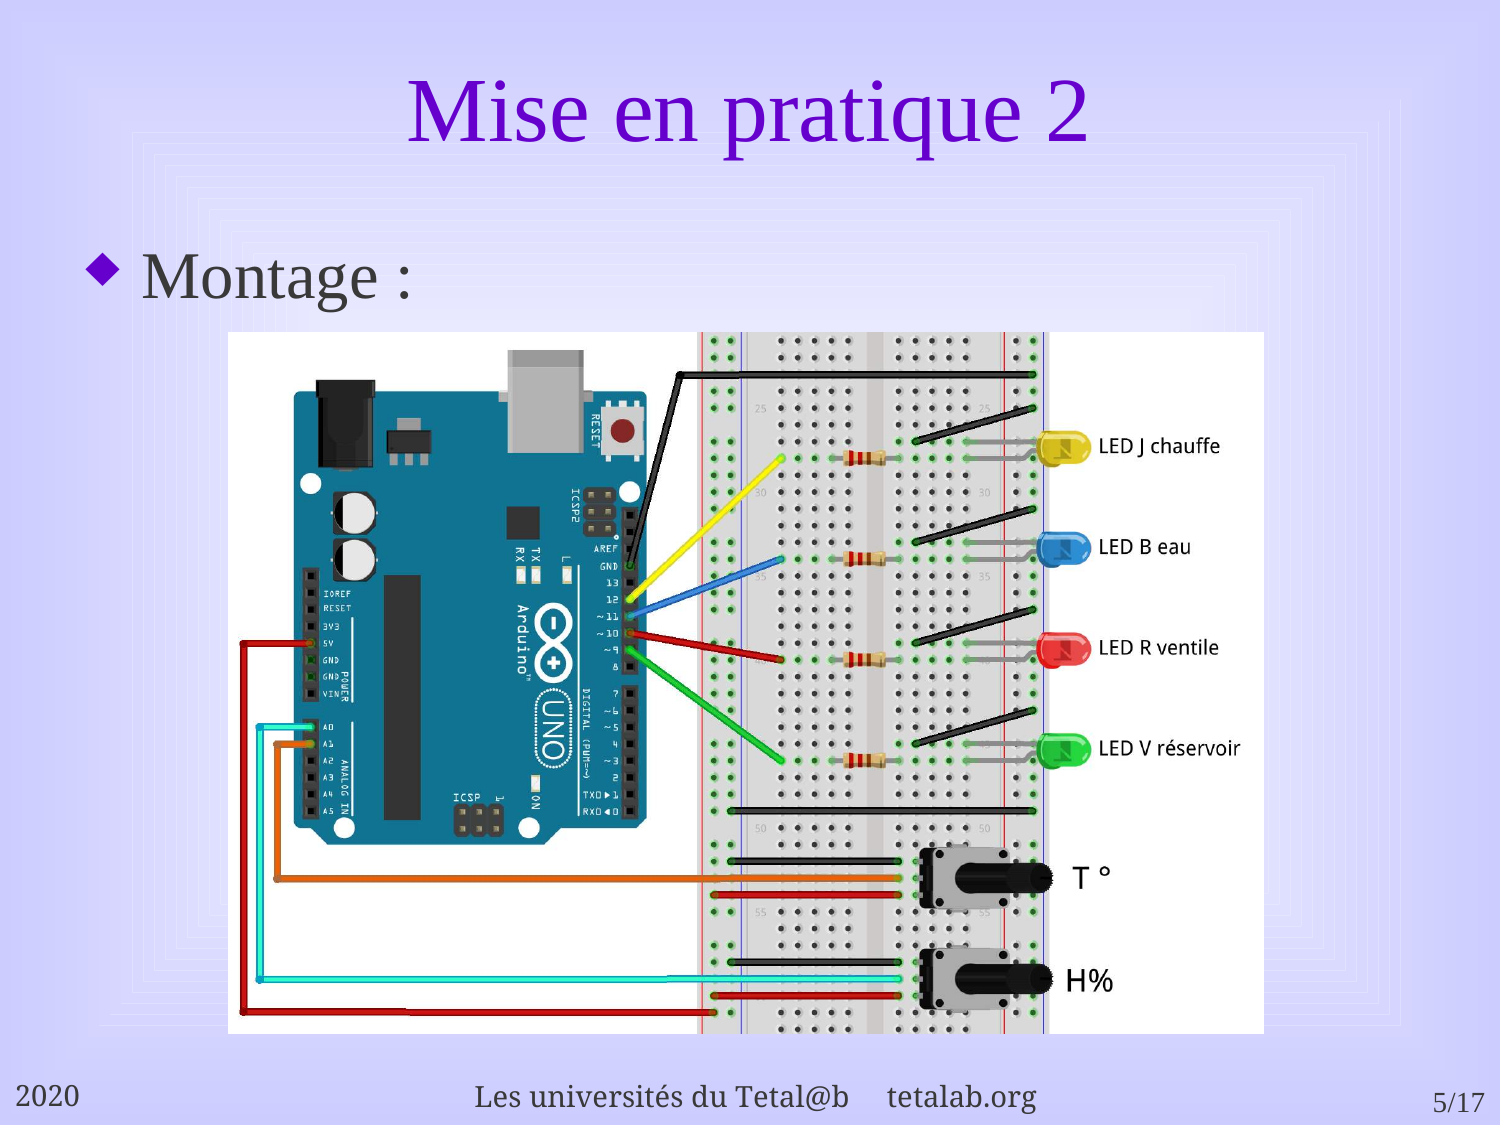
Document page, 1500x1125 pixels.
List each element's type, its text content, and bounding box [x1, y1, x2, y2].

title Mise en pratique 2 [0, 5, 1500, 204]
list Montage : [70, 224, 1453, 1016]
picture [228, 332, 1264, 1035]
